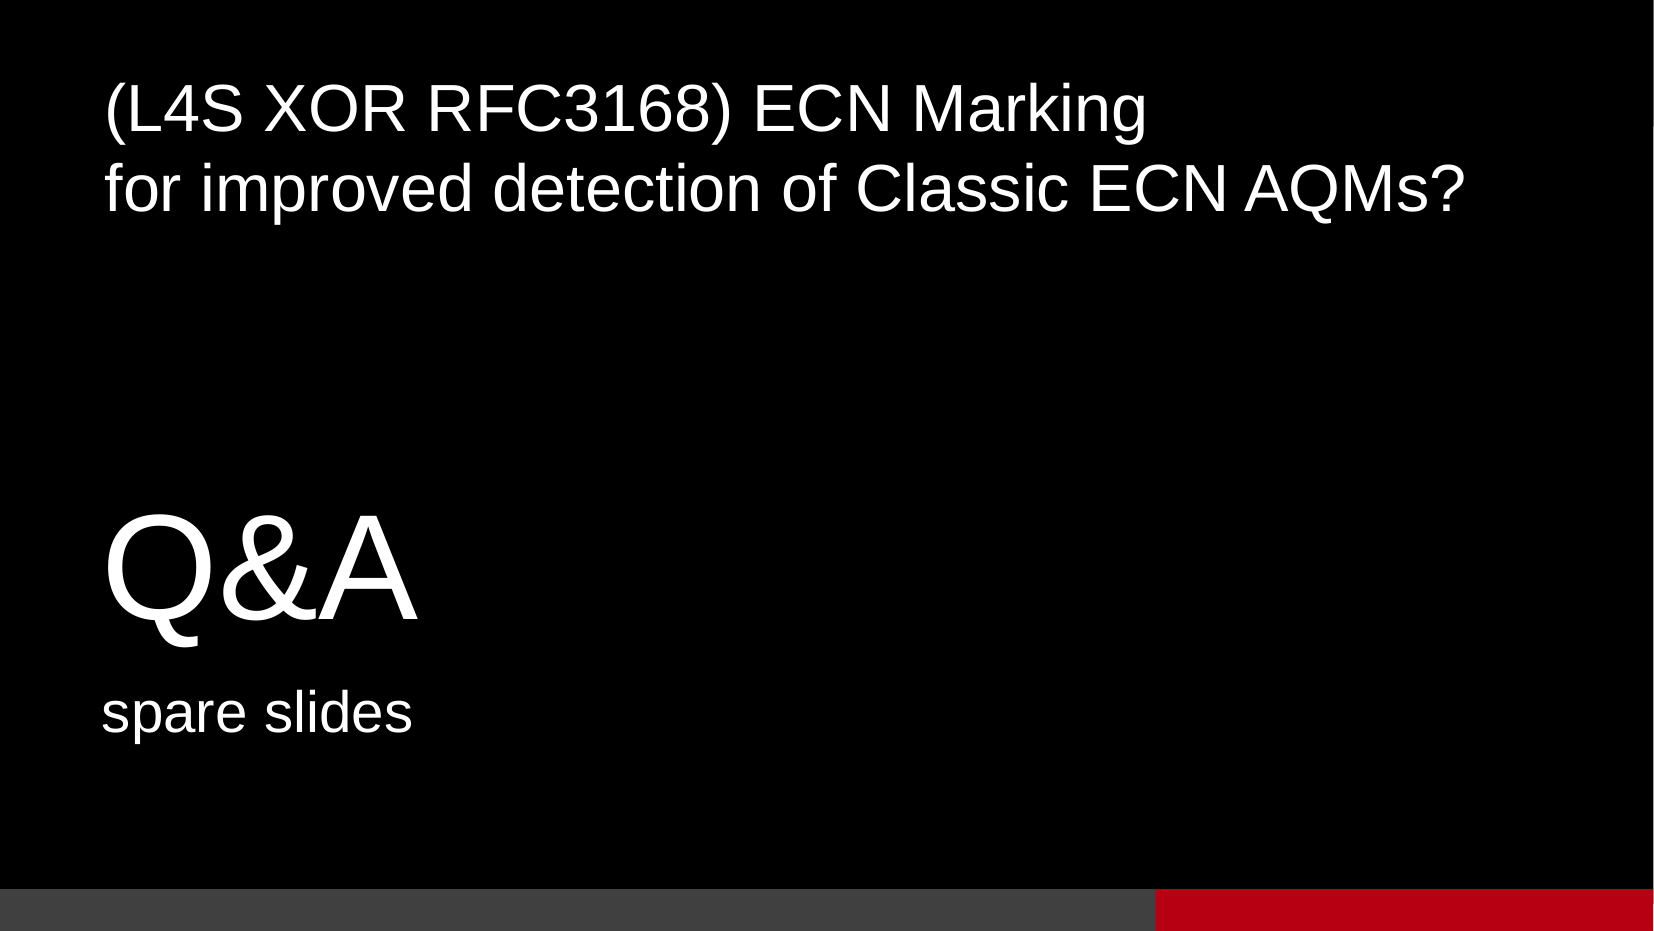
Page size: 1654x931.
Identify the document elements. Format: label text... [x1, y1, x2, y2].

text_box Q&A spare slides [86, 462, 1568, 670]
text_box (L4S XOR RFC3168) ECN Marking for improved detection of Classic ECN AQMs? [89, 57, 1602, 256]
